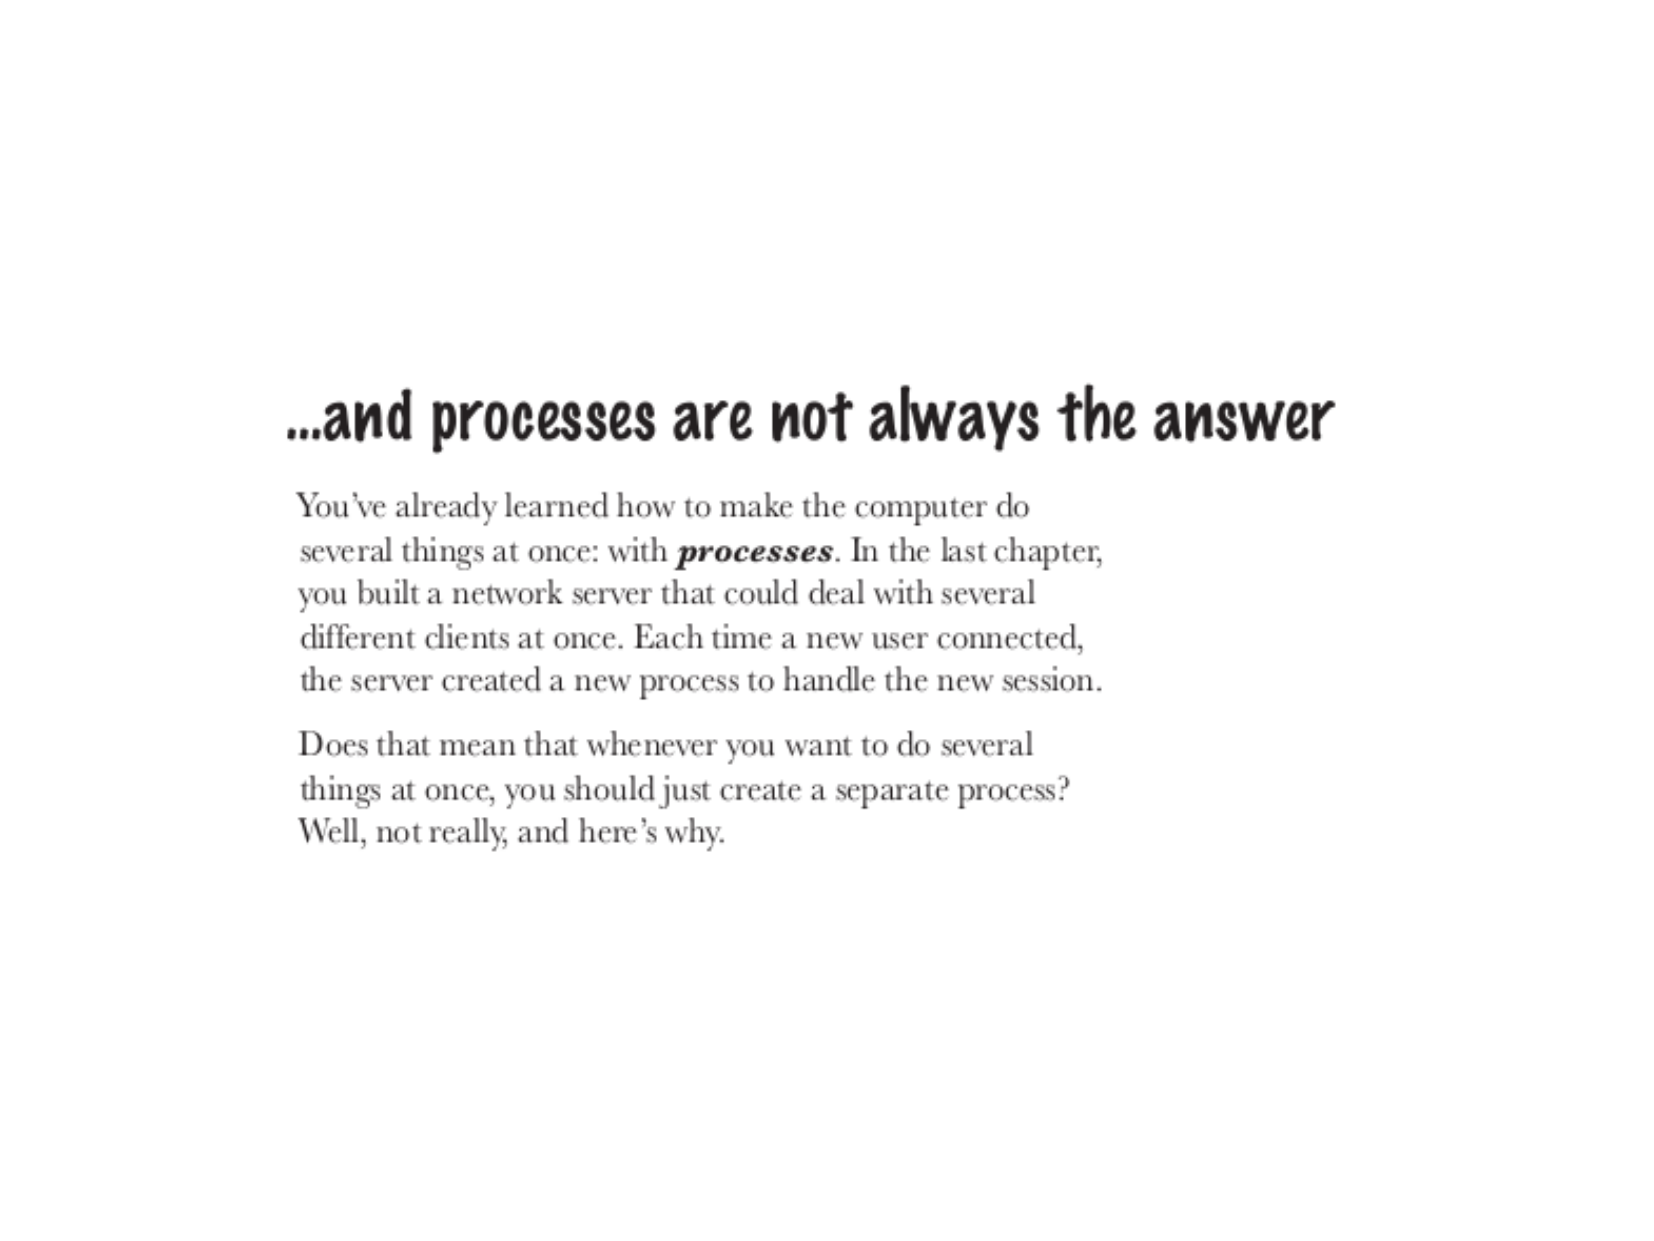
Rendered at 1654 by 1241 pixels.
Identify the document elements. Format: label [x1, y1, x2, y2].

picture [248, 330, 1418, 875]
